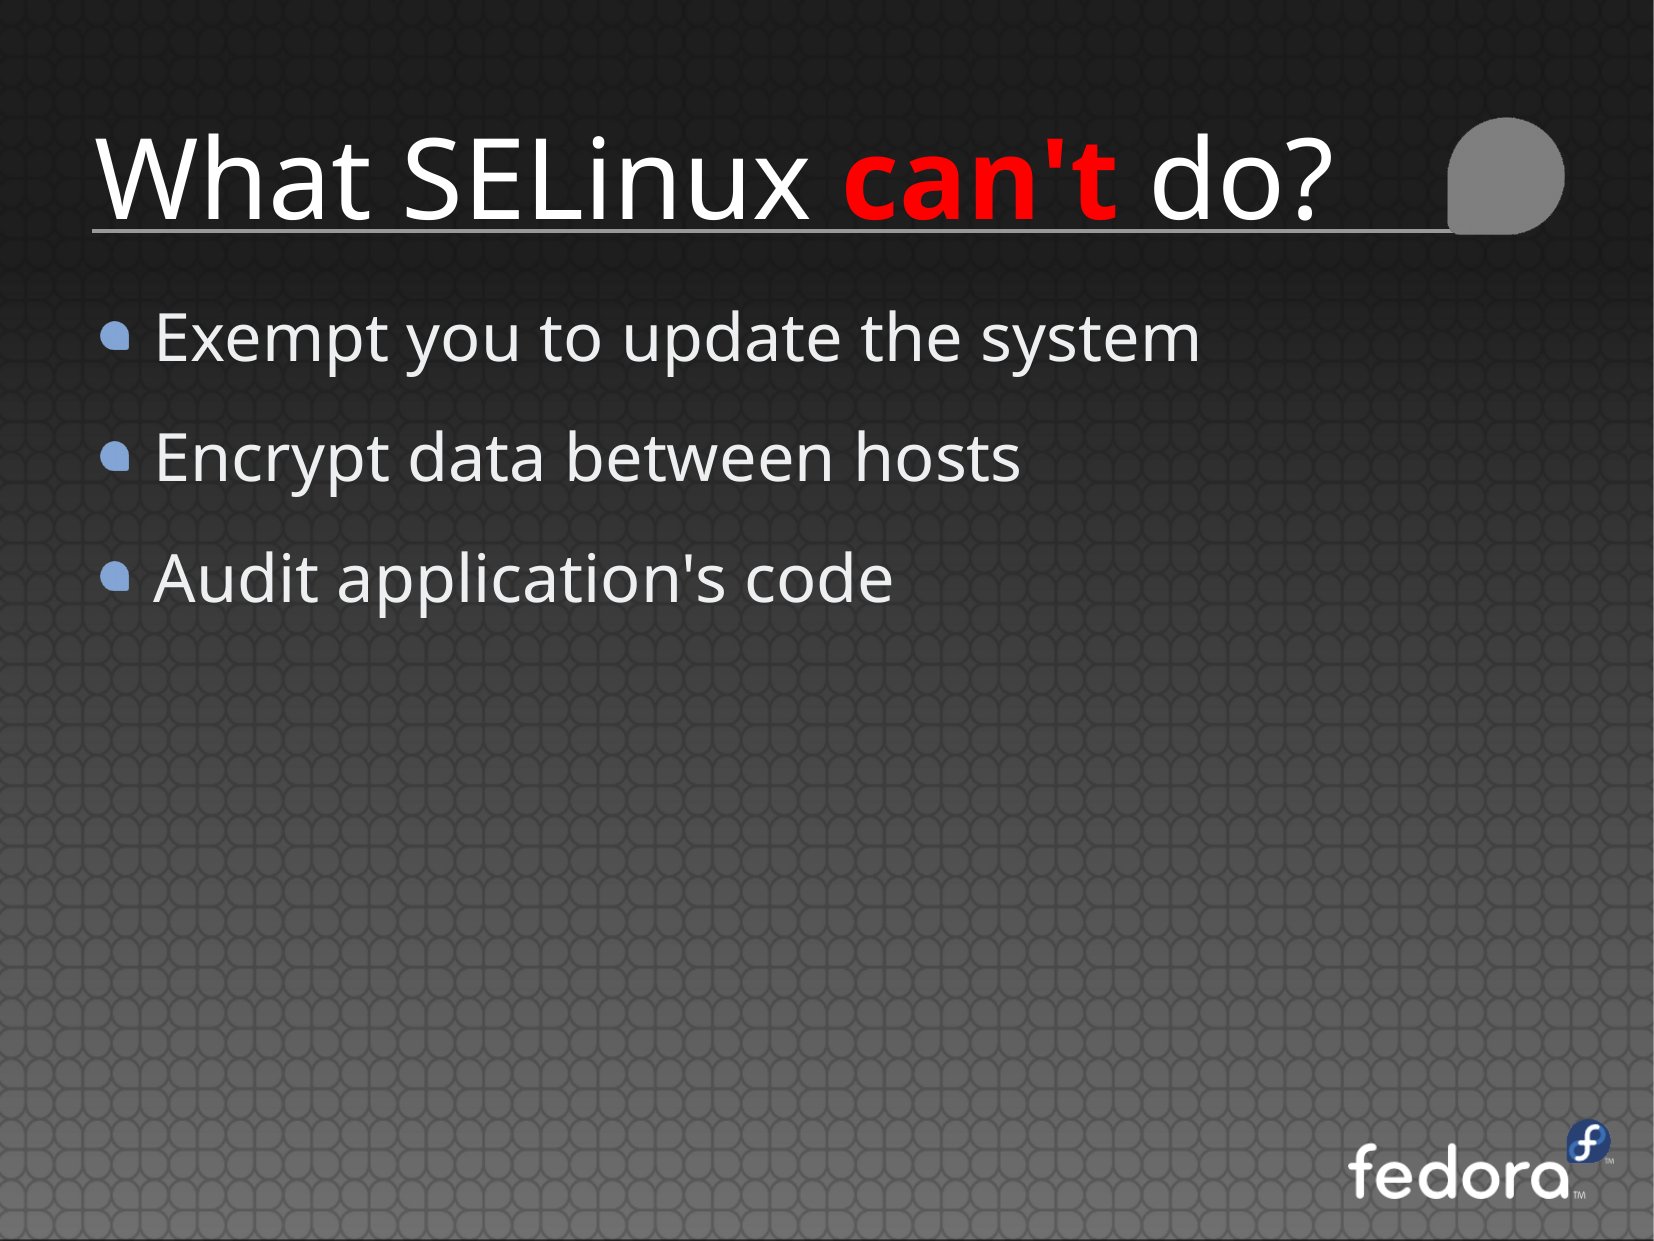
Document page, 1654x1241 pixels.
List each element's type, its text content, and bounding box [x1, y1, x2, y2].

list Exempt you to update the system Encrypt data between hosts Audit application's code [82, 290, 1571, 1094]
title What SELinux can't do? [94, 100, 1426, 251]
picture [0, 0, 1654, 1241]
